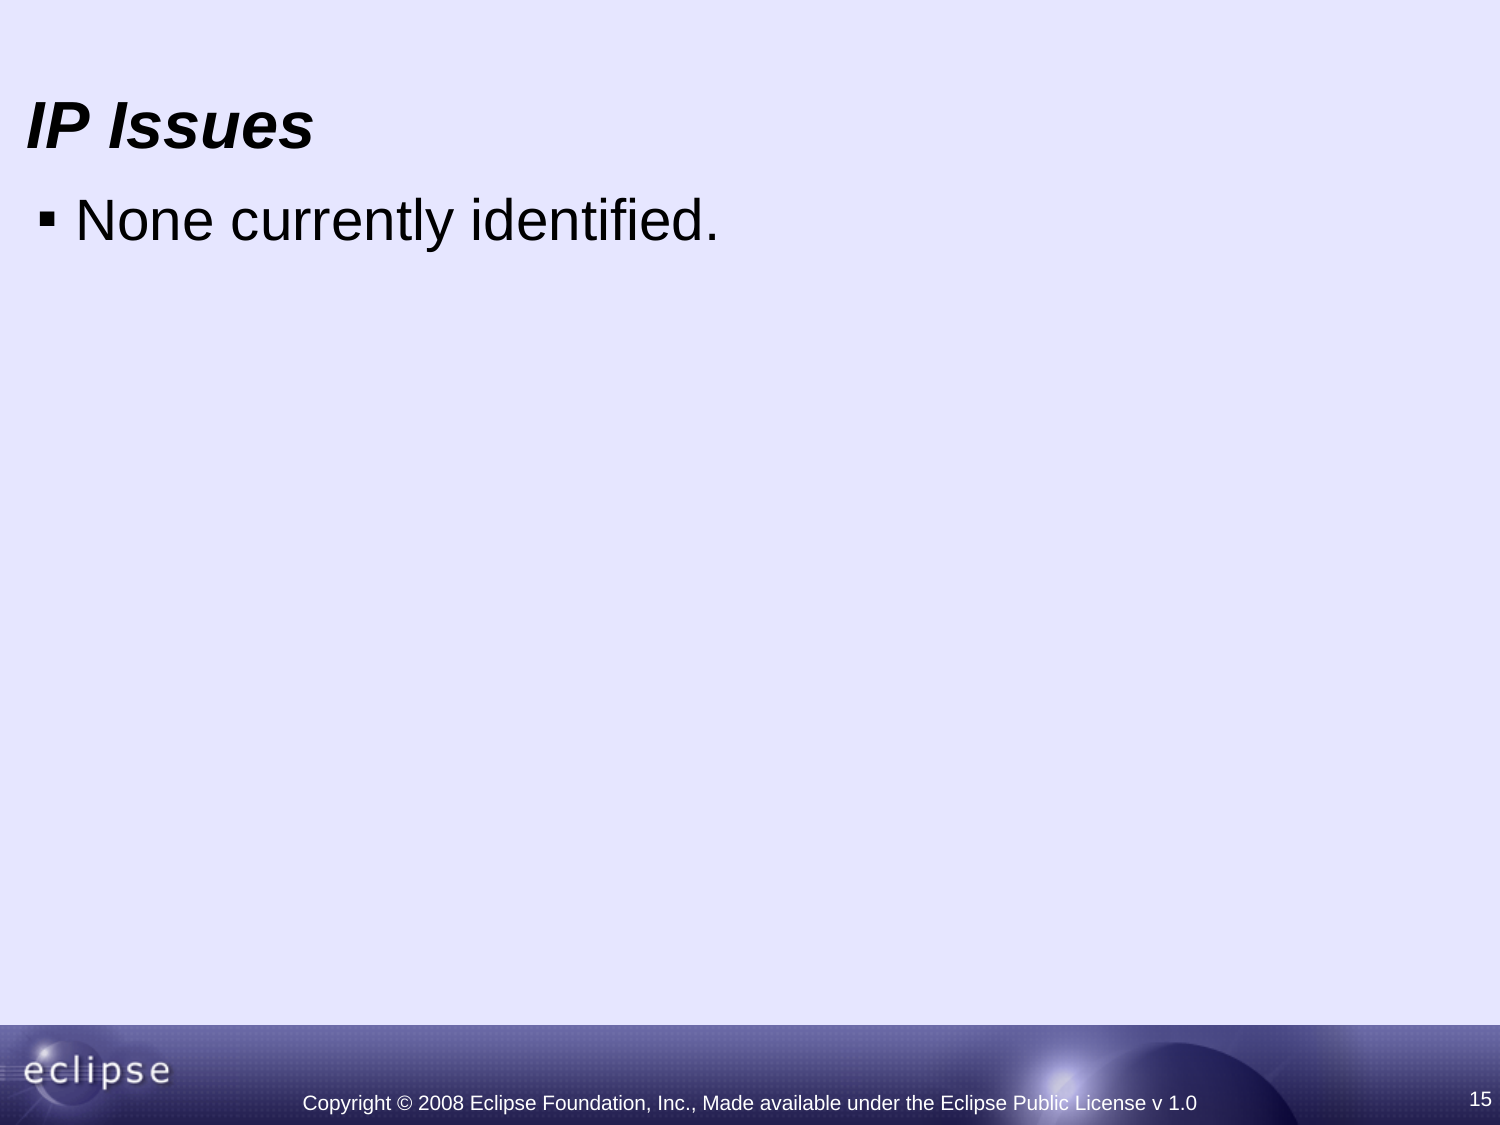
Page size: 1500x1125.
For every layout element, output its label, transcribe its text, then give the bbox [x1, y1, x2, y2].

title IP Issues [26, 84, 1474, 172]
picture [0, 1025, 1500, 1125]
list None currently identified. [37, 187, 1463, 1021]
